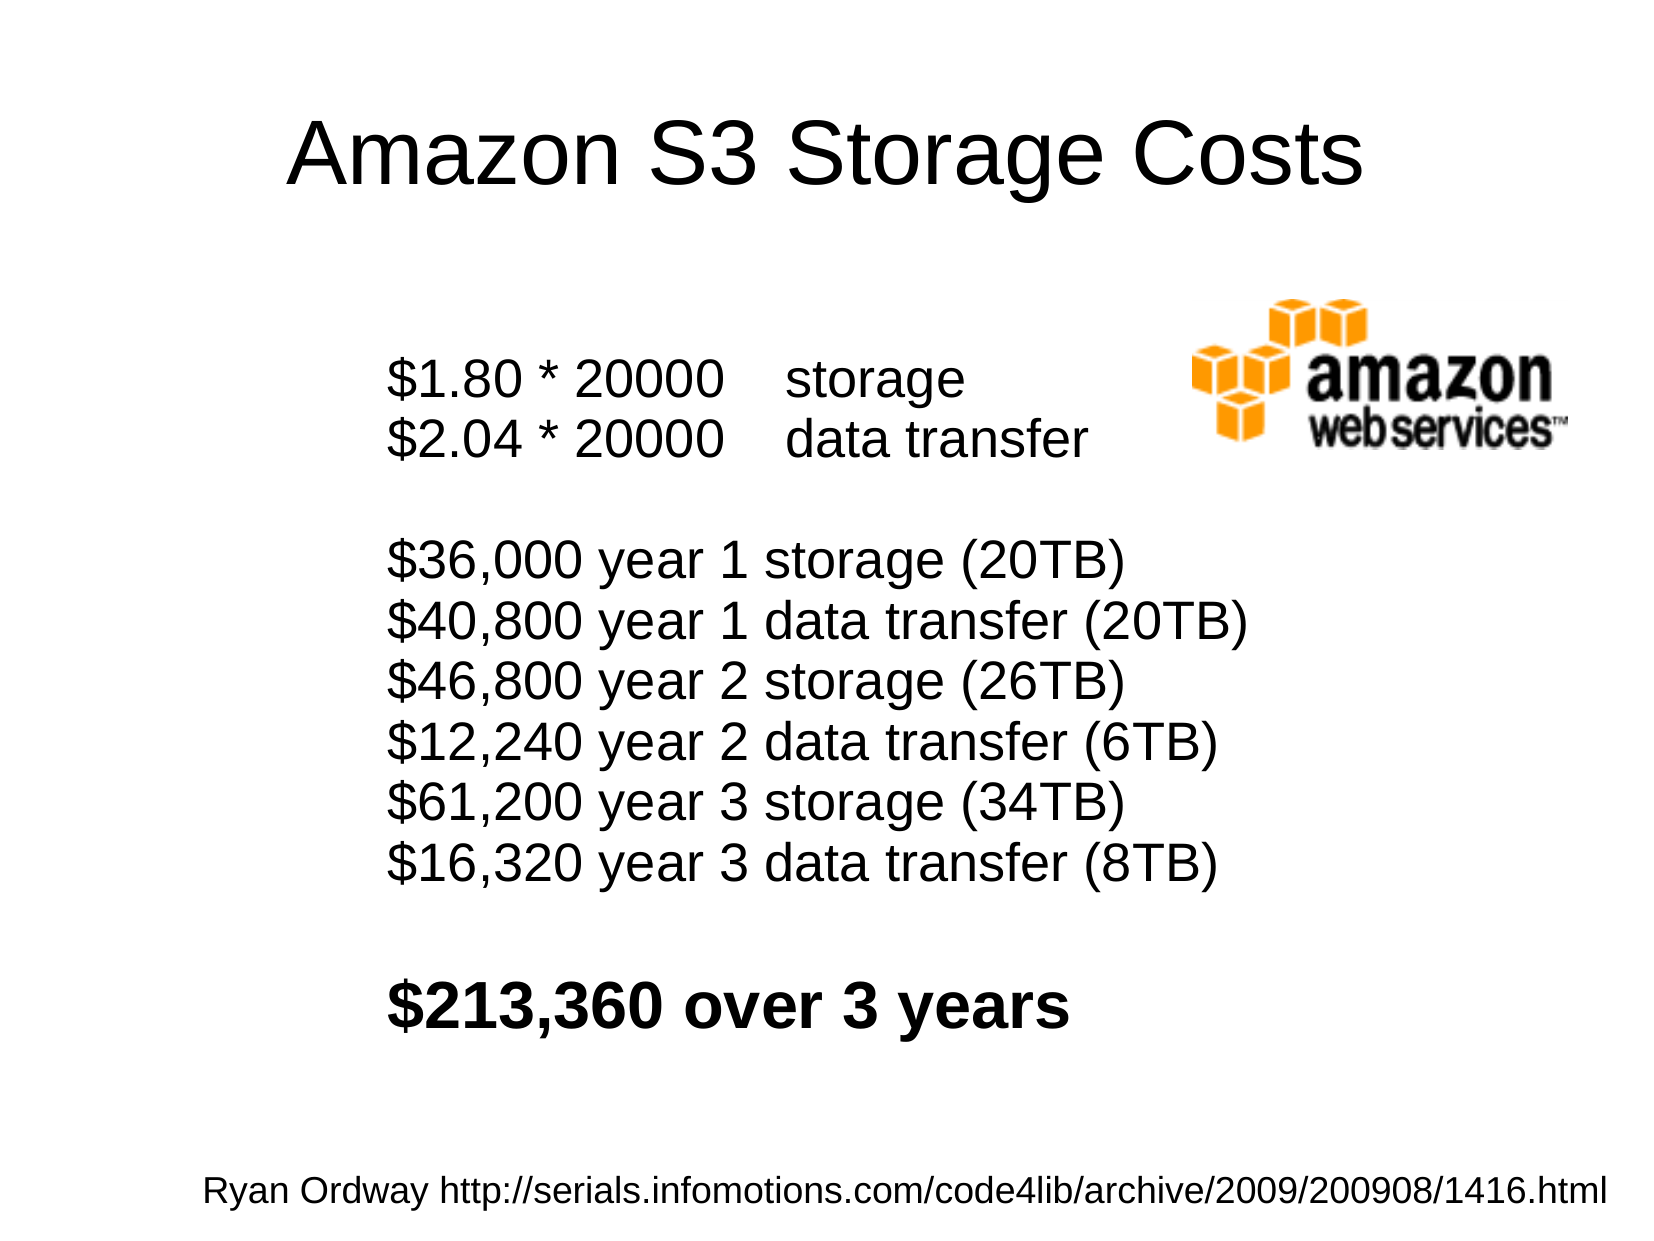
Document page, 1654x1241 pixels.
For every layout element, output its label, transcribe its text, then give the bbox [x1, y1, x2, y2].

picture [1192, 299, 1568, 451]
title Amazon S3 Storage Costs [82, 49, 1571, 257]
text_box Ryan Ordway http://serials.infomotions.com/code4lib/archive/2009/200908/1416.html [187, 1162, 1613, 1224]
subtitle $1.80 * 20000 storage $2.04 * 20000 data transfer $36,000 year 1 storage (20TB) $40,800 year 1 data transfer (20TB) $46,800 year 2 storage (26TB) $12,240 year 2 data transfer (6TB) $61,200 year 3 storage (34TB) $16,320 year 3 data transfer (8TB) $213,360 over 3 years [75, 299, 1564, 1241]
